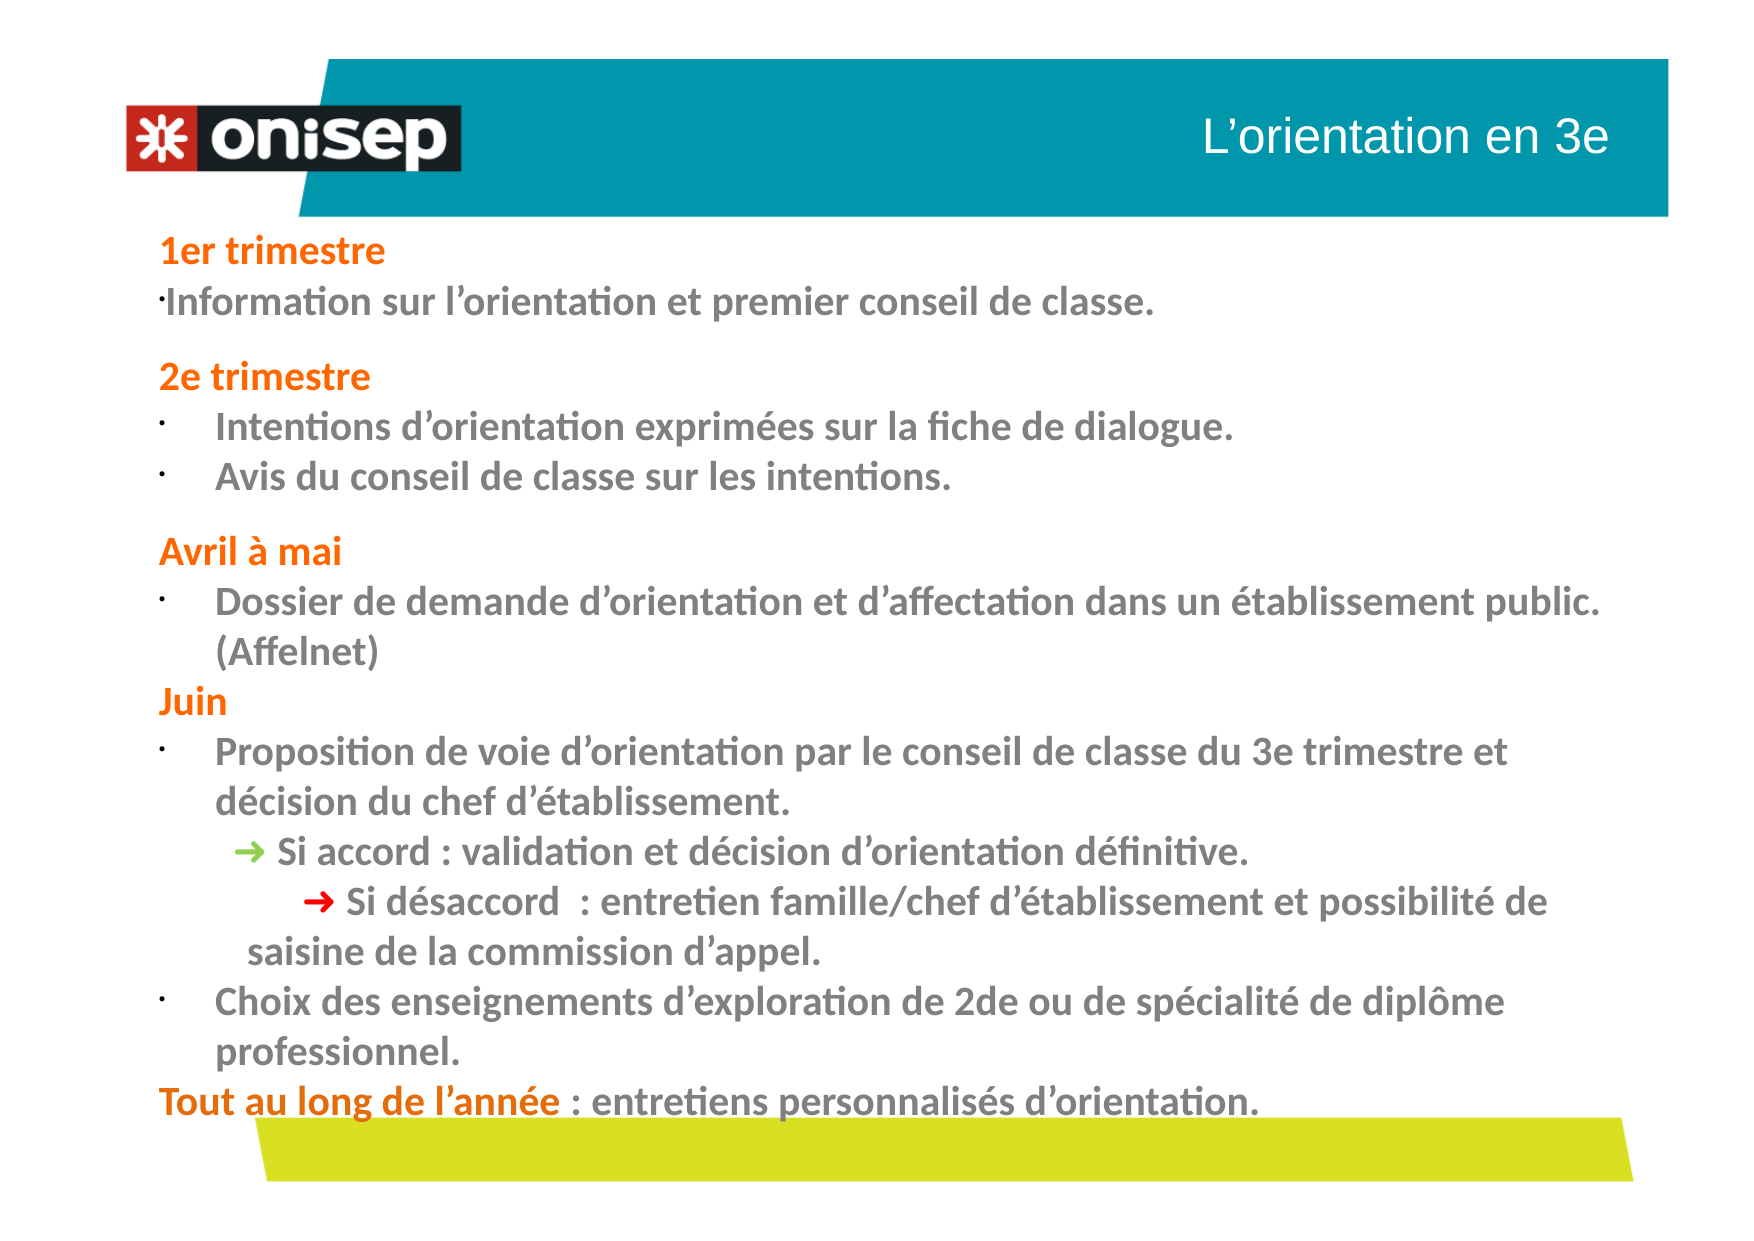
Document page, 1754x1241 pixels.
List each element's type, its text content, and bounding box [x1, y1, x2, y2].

picture [59, 59, 1669, 1182]
text_box 1er trimestre Information sur l’orientation et premier conseil de classe. 2e trimestre Intentions d’orientation exprimées sur la fiche de dialogue. Avis du conseil de classe sur les intentions. Avril à mai Dossier de demande d’orientation et d’affectation dans un établissement public. (Affelnet) Juin Proposition de voie d’orientation par le conseil de classe du 3e trimestre et décision du chef d’établissement. ➜ Si accord : validation et décision d’orientation définitive. ➜ Si désaccord : entretien famille/chef d’établissement et possibilité de saisine de la commission d’appel. Choix des enseignements d’exploration de 2de ou de spécialité de diplôme professionnel. Tout au long de l’année : entretiens personnalisés d’orientation. [144, 216, 1625, 1183]
text_box L’orientation en 3e [1159, 96, 1625, 172]
